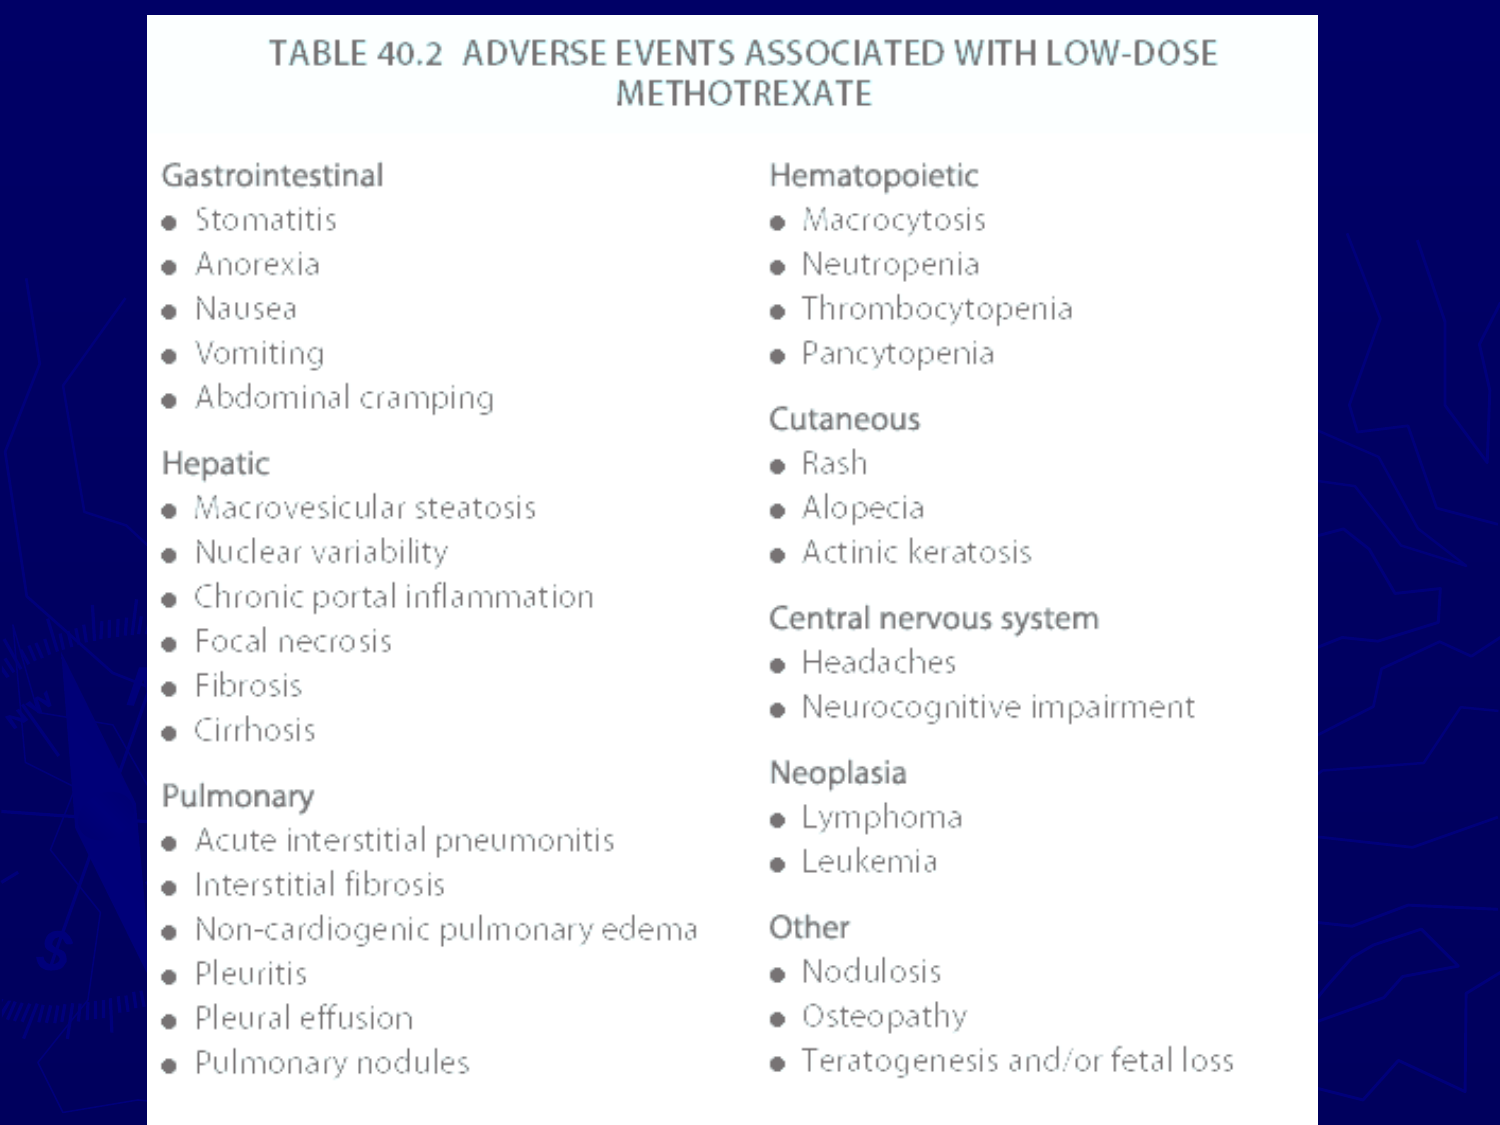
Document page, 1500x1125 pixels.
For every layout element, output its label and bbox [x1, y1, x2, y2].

picture [147, 15, 1318, 1125]
